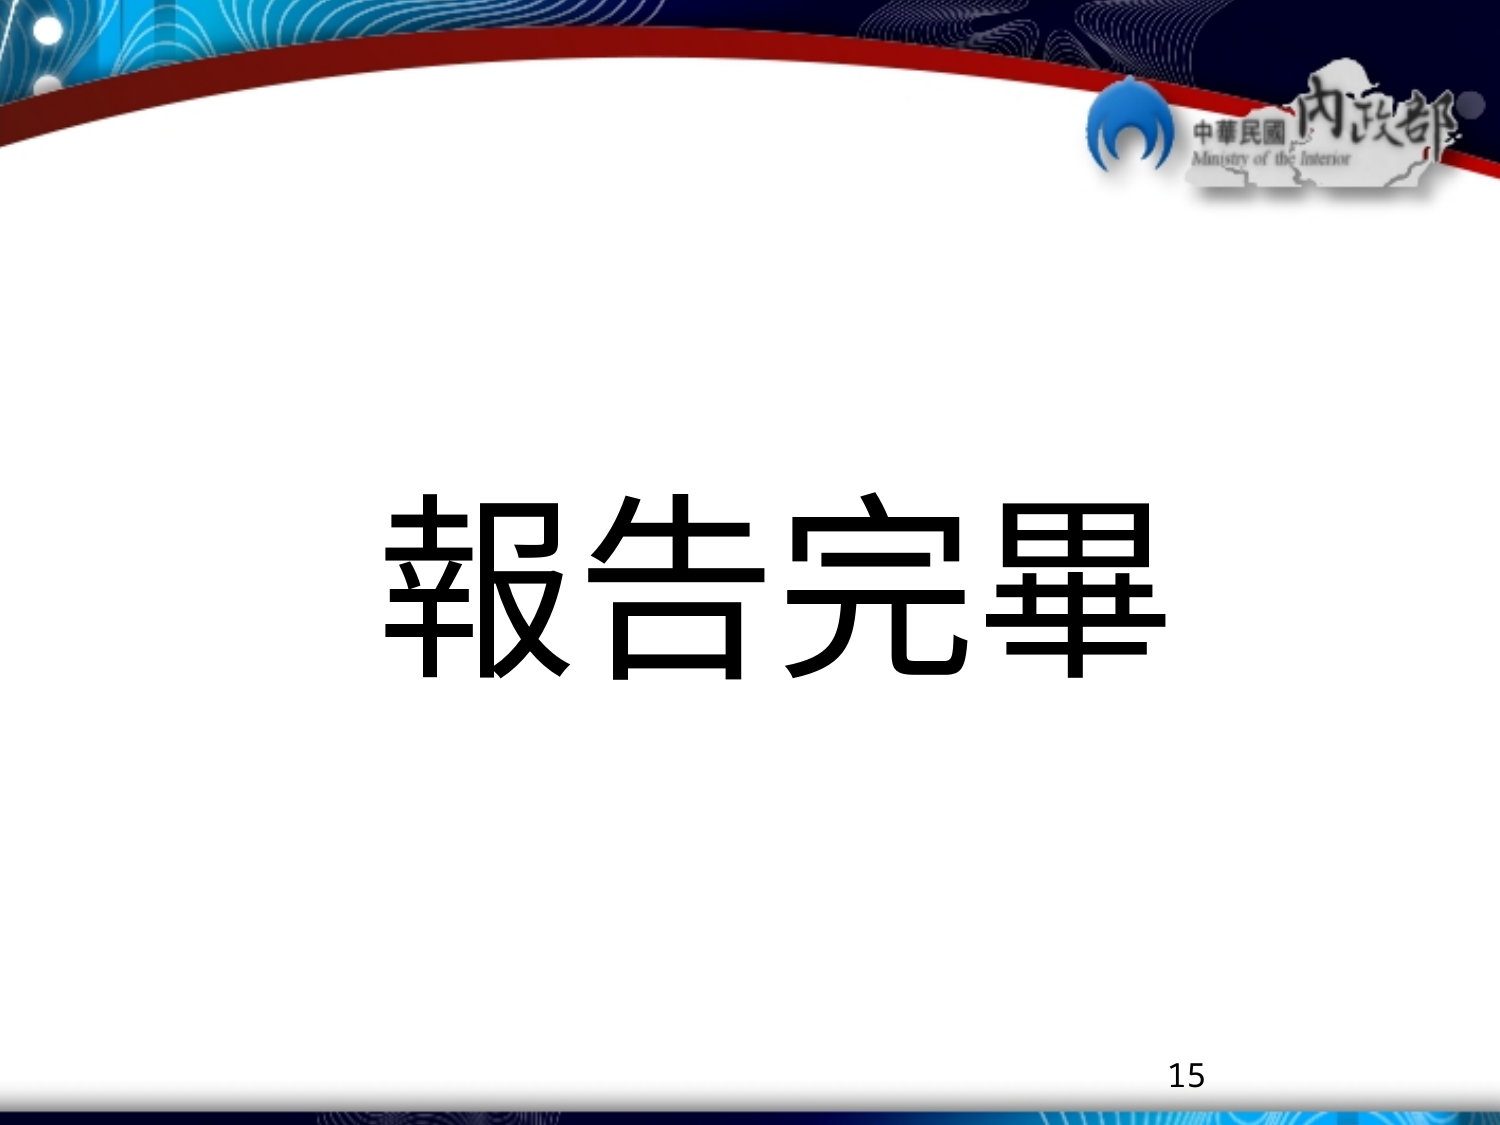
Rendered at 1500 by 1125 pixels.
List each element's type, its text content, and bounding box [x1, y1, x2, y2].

title 報告完畢 [301, 444, 1252, 722]
text_box 15 [1151, 1046, 1500, 1107]
